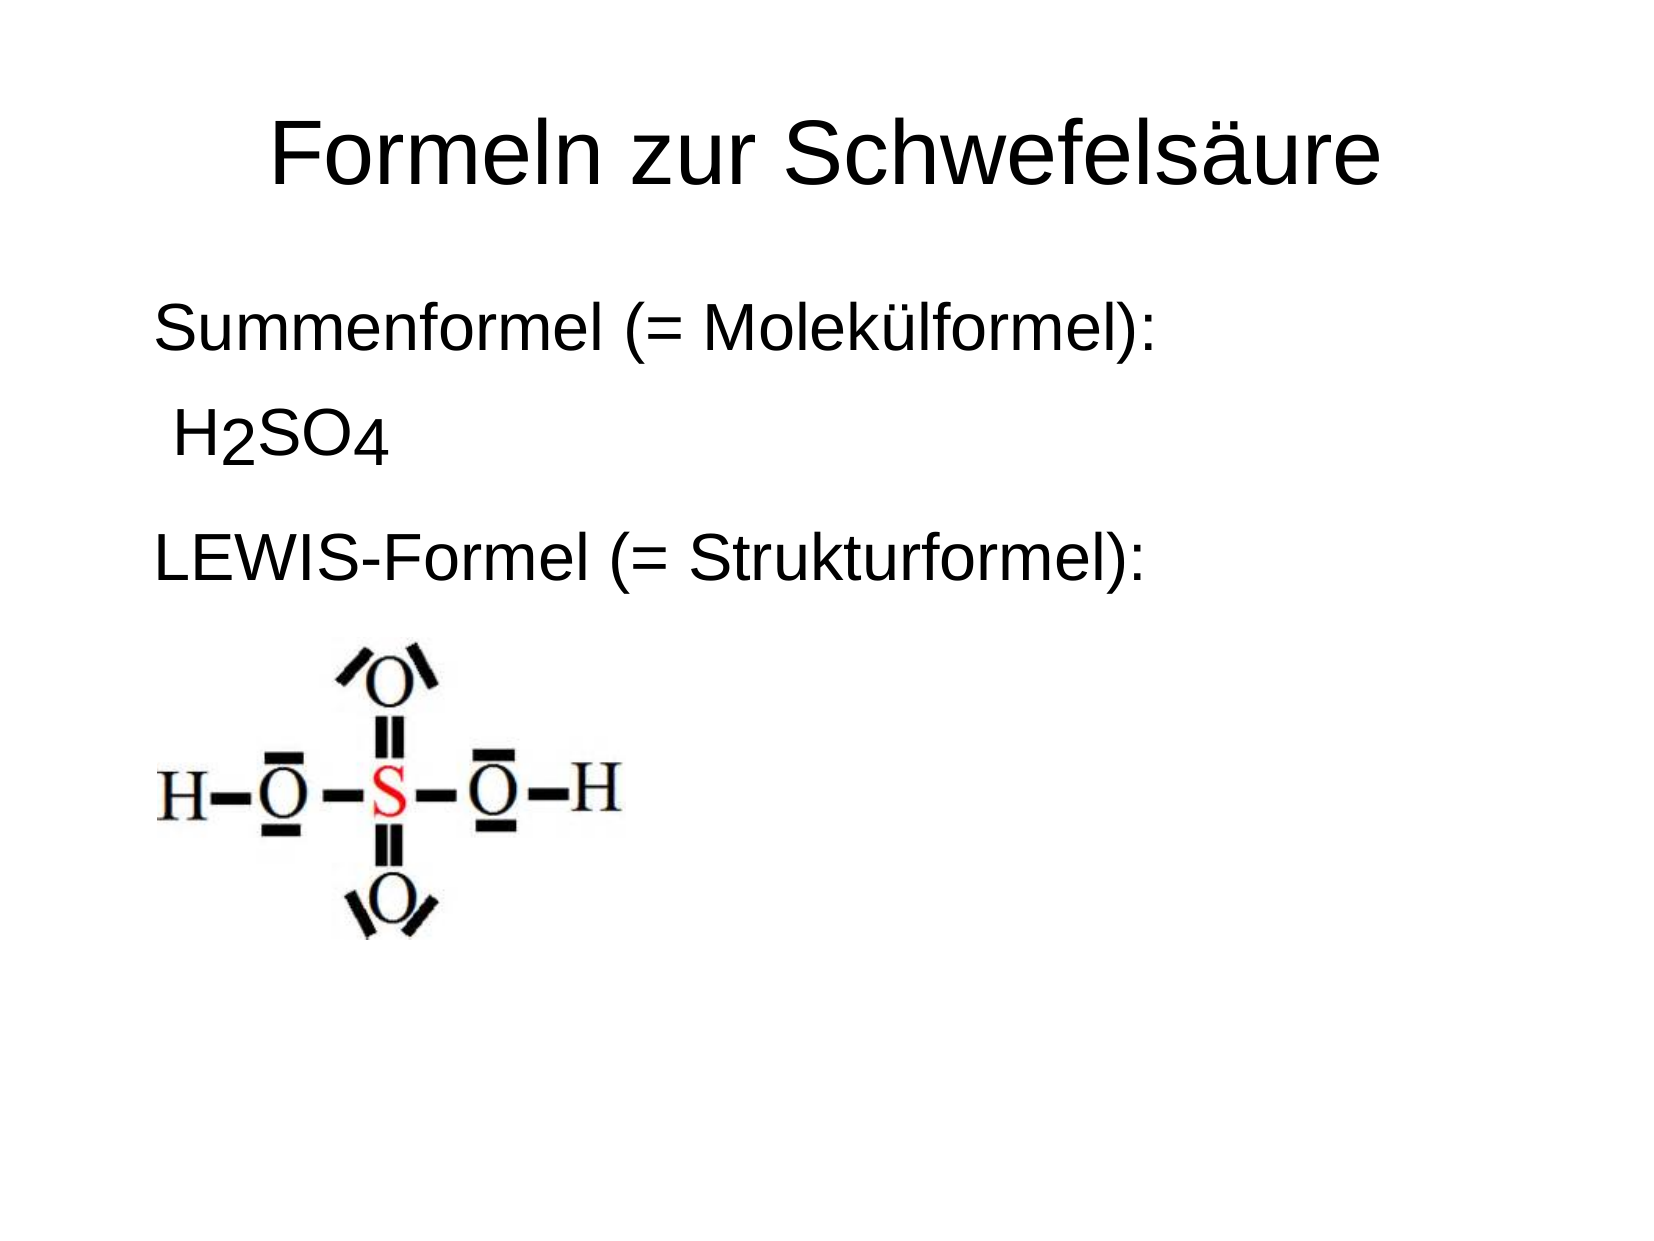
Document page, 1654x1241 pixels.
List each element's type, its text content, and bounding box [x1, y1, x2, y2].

picture [157, 637, 626, 940]
title Formeln zur Schwefelsäure [82, 49, 1571, 257]
list Summenformel (= Molekülformel): H2SO4 LEWIS-Formel (= Strukturformel): [82, 290, 1571, 1109]
